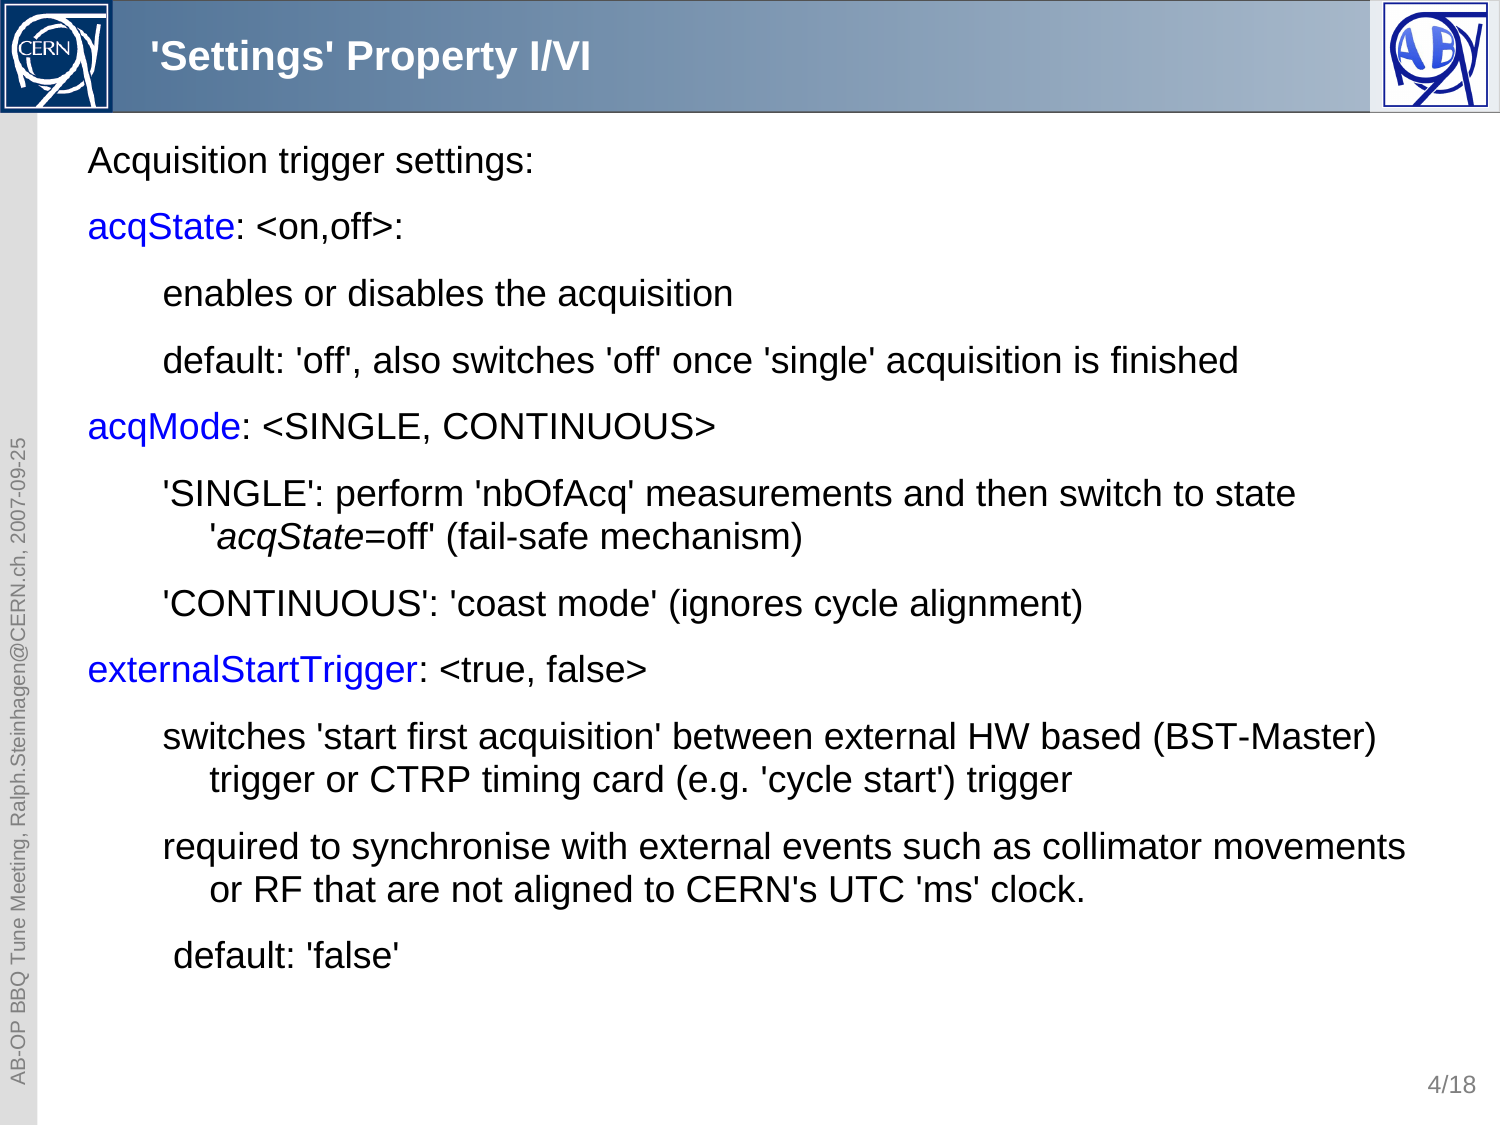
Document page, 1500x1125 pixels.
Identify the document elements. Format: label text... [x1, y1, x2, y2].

picture [0, 0, 113, 113]
title 'Settings' Property I/VI [150, 7, 1201, 106]
list Acquisition trigger settings: acqState: <on,off>: enables or disables the acquisition default: 'off', also switches 'off' once 'single' acquisition is finished acqMode: <SINGLE, CONTINUOUS> 'SINGLE': perform 'nbOfAcq' measurements and then switch to state 'acqState=off' (fail-safe mechanism) 'CONTINUOUS': 'coast mode' (ignores cycle alignment) externalStartTrigger: <true, false> switches 'start first acquisition' between external HW based (BST-Master) trigger or CTRP timing card (e.g. 'cycle start') trigger required to synchronise with external events such as collimator movements or RF that are not aligned to CERN's UTC 'ms' clock. default: 'false' [87, 137, 1438, 1016]
picture [1382, 1, 1489, 108]
